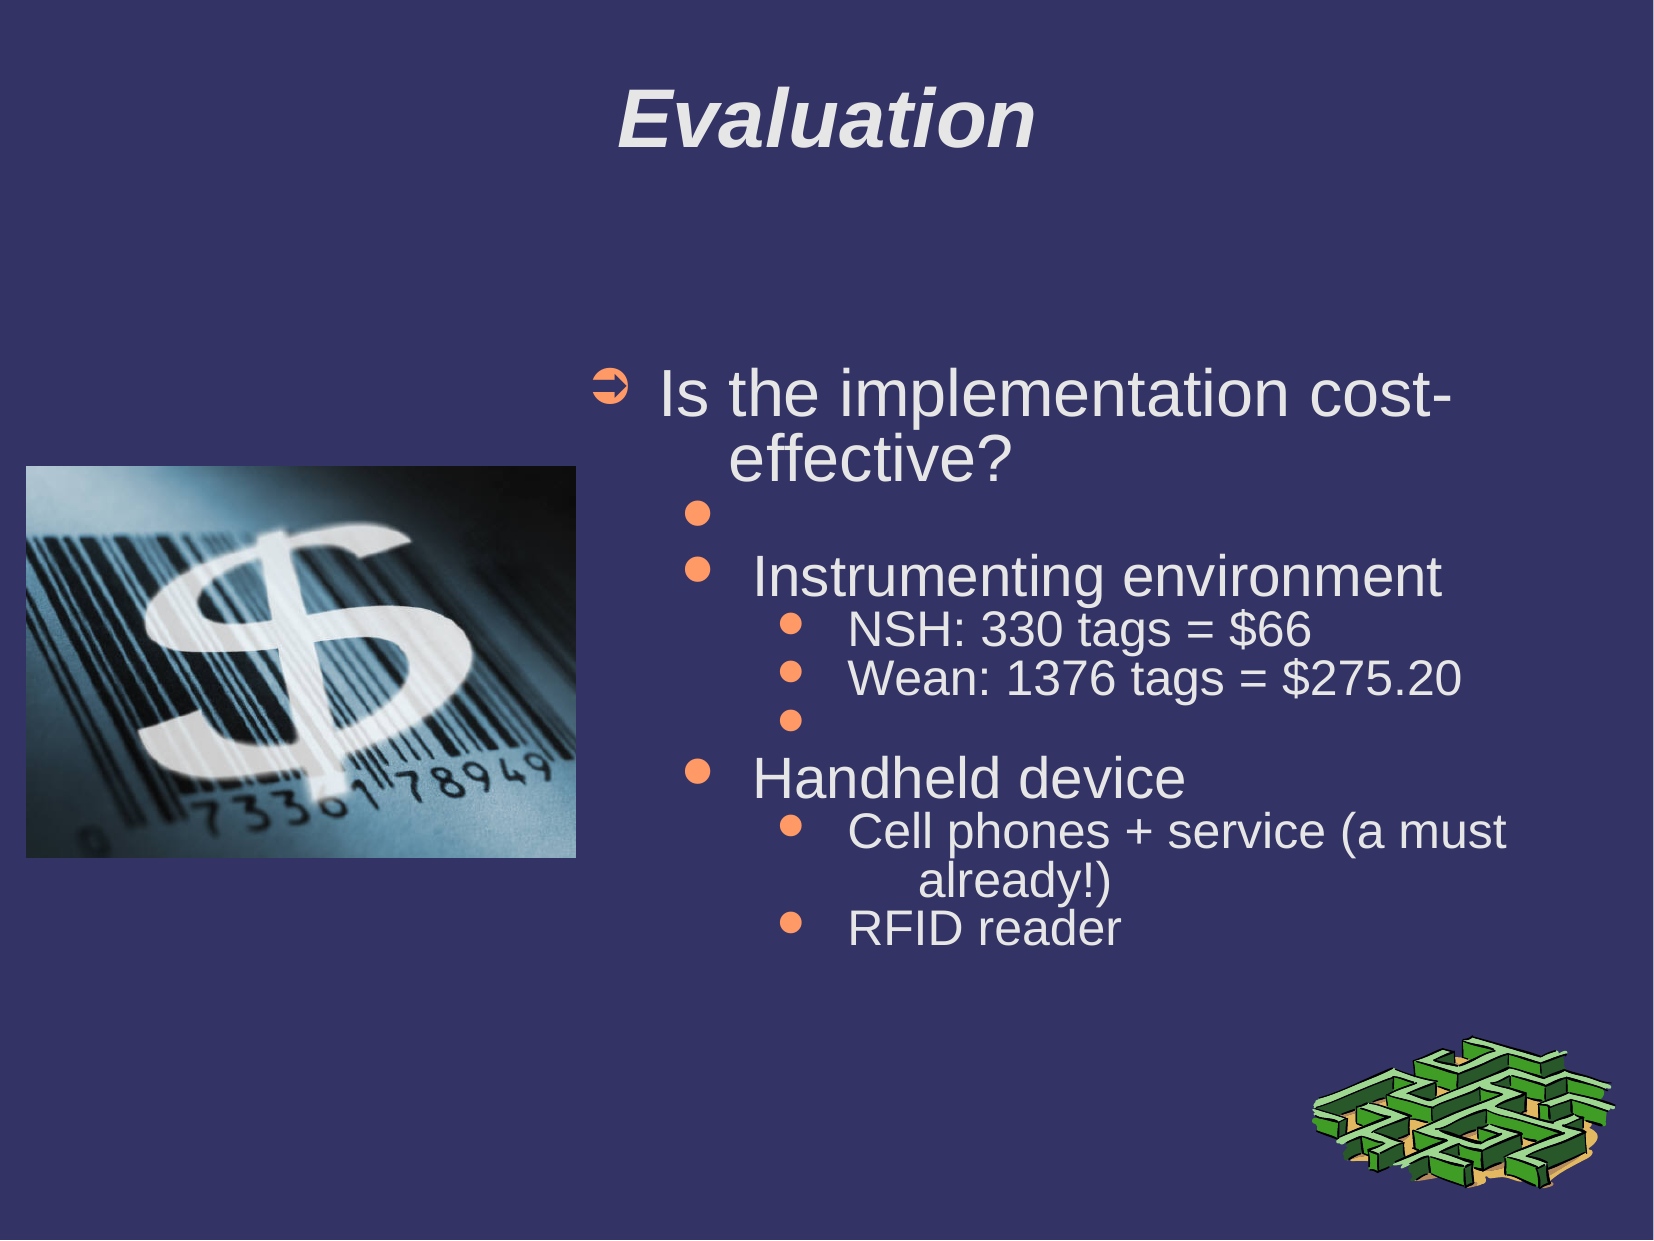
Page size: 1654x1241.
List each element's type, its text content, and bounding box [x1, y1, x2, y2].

list Is the implementation cost-effective? Instrumenting environment NSH: 330 tags = $66 Wean: 1376 tags = $275.20 Handheld device Cell phones + service (a must already!) RFID reader [564, 364, 1627, 948]
picture [26, 466, 576, 858]
title Evaluation [121, 19, 1534, 227]
